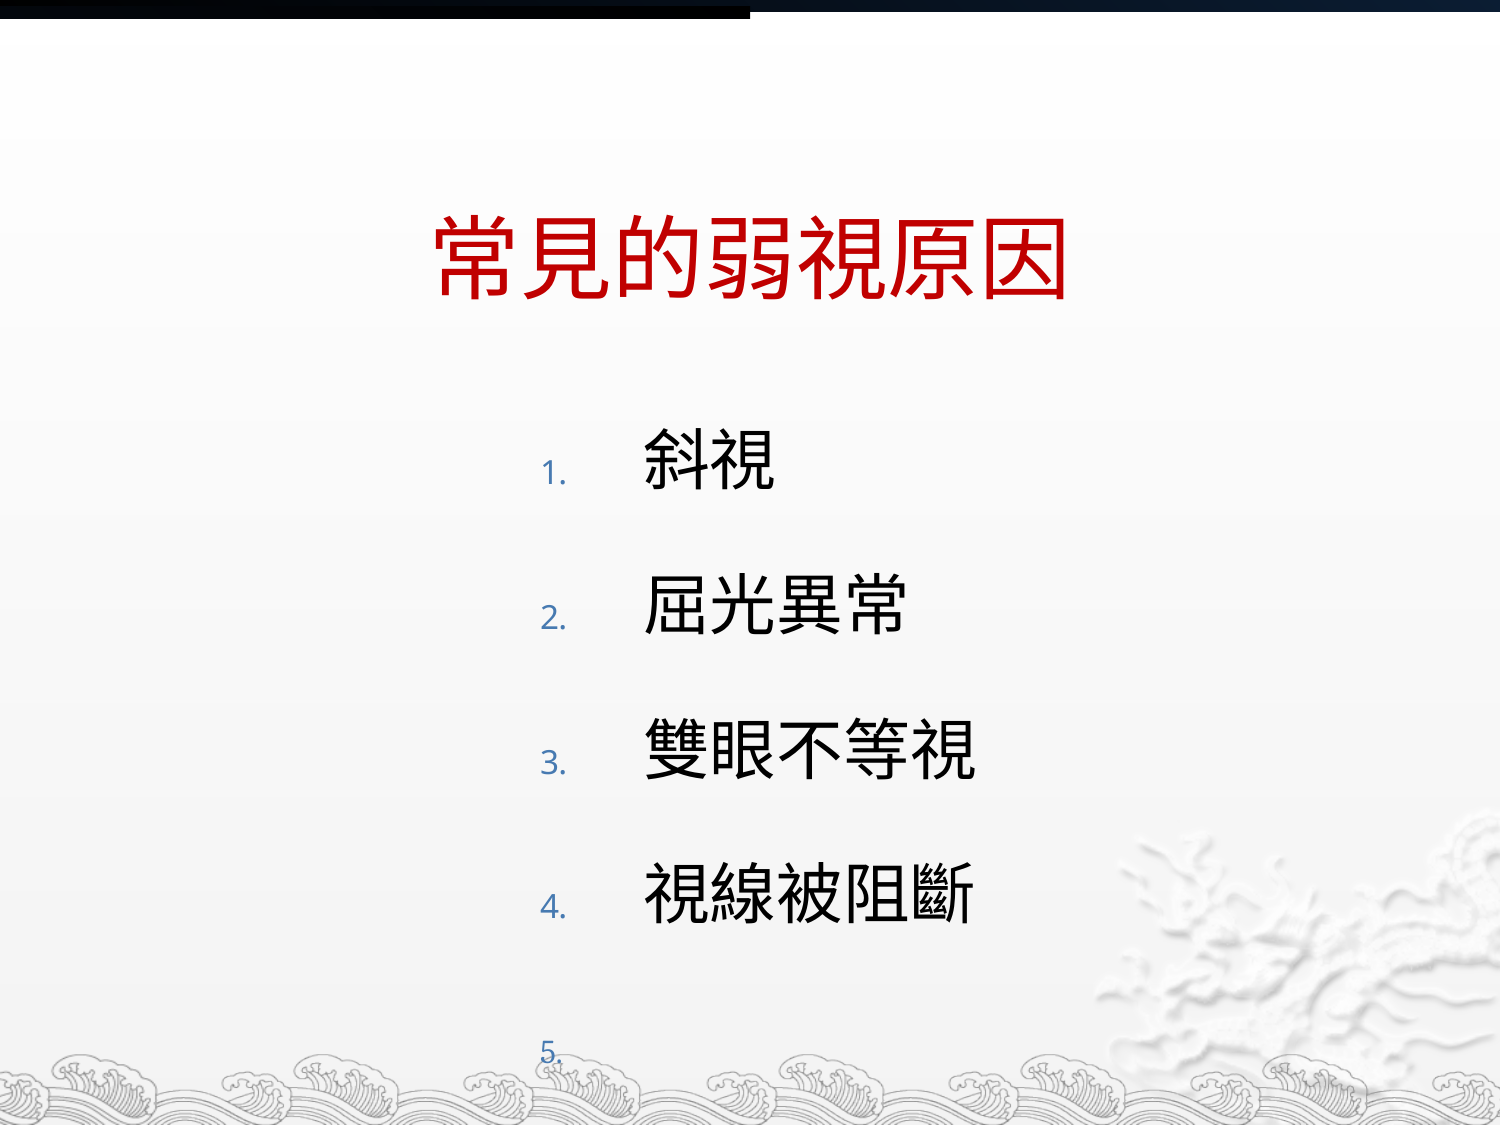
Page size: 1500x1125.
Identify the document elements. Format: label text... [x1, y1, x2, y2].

list 斜視 屈光異常 雙眼不等視 視線被阻斷 [525, 362, 1088, 976]
title 常見的弱視原因 [112, 162, 1388, 351]
